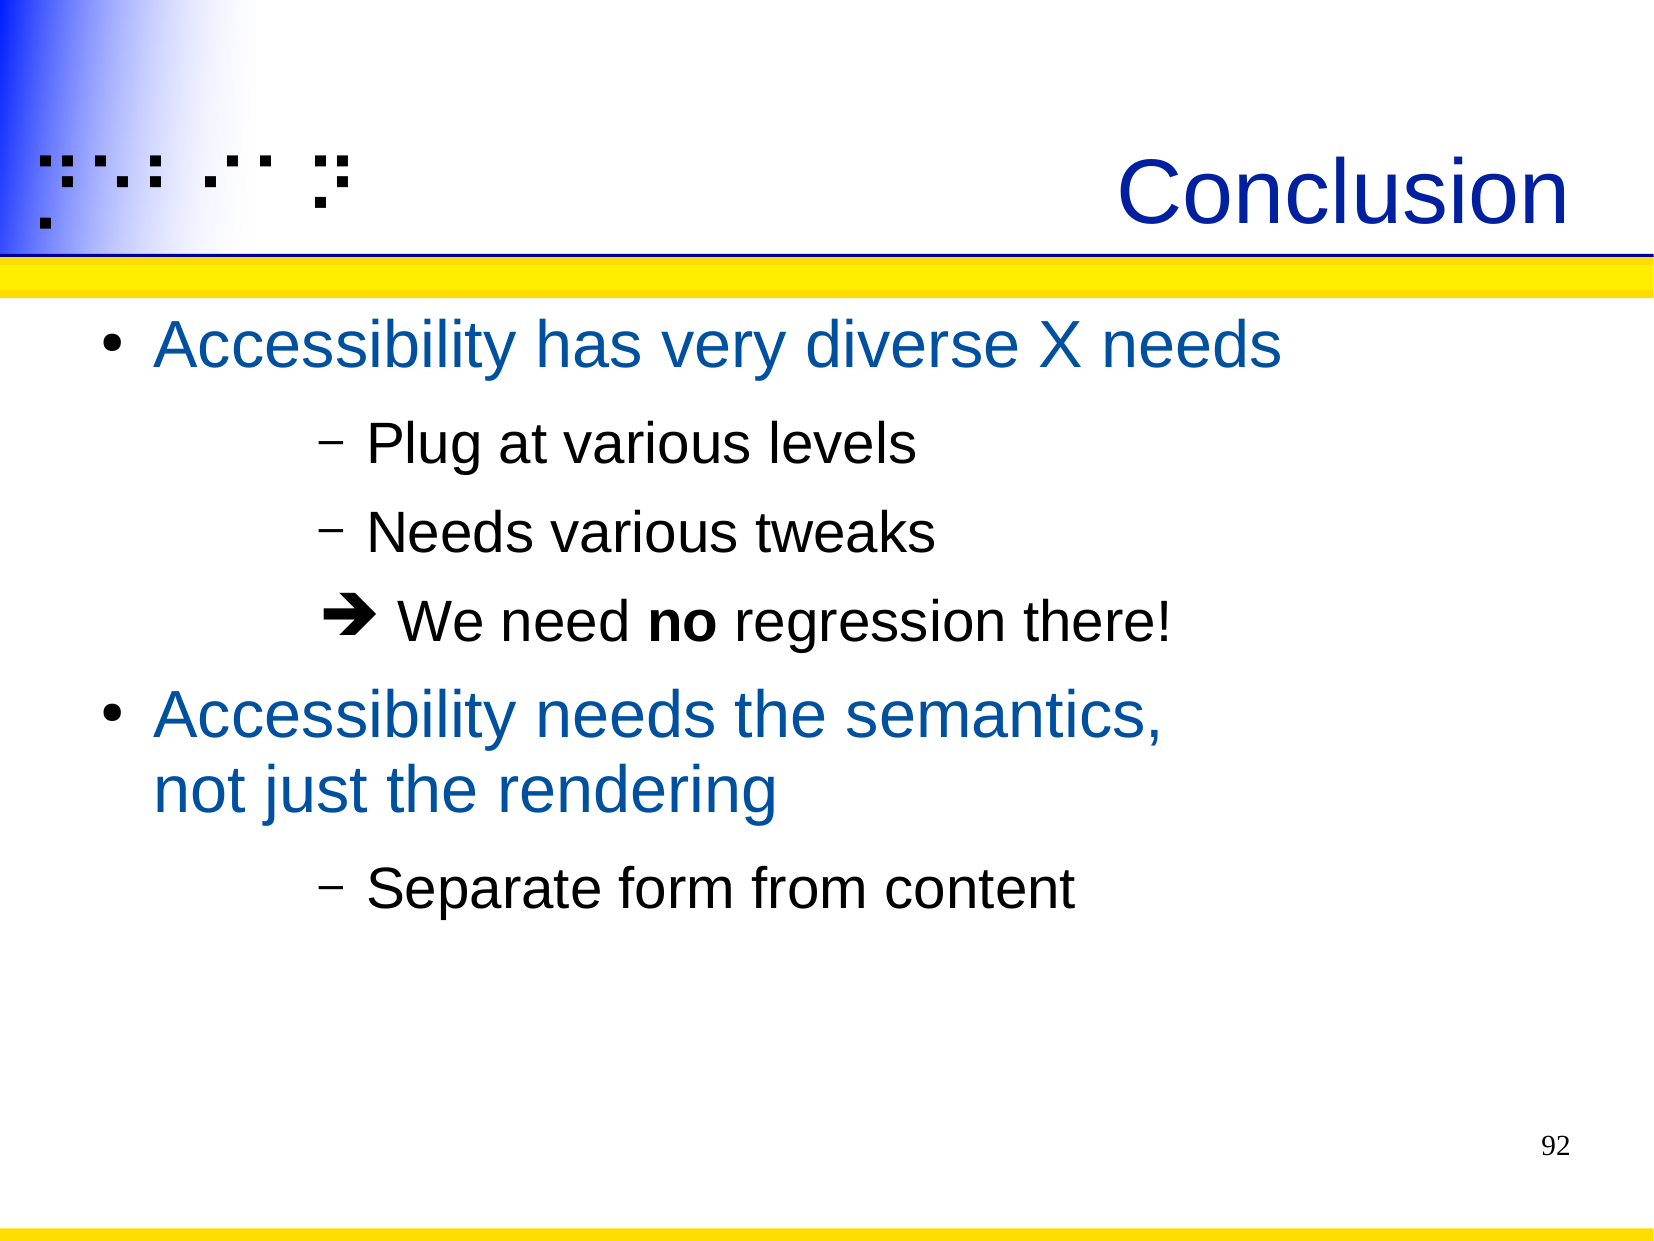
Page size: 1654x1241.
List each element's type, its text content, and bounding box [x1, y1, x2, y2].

list Accessibility has very diverse X needs Plug at various levels Needs various tweaks We need no regression there! Accessibility needs the semantics, not just the rendering Separate form from content [82, 307, 1571, 1126]
title Conclusion [372, 126, 1571, 257]
